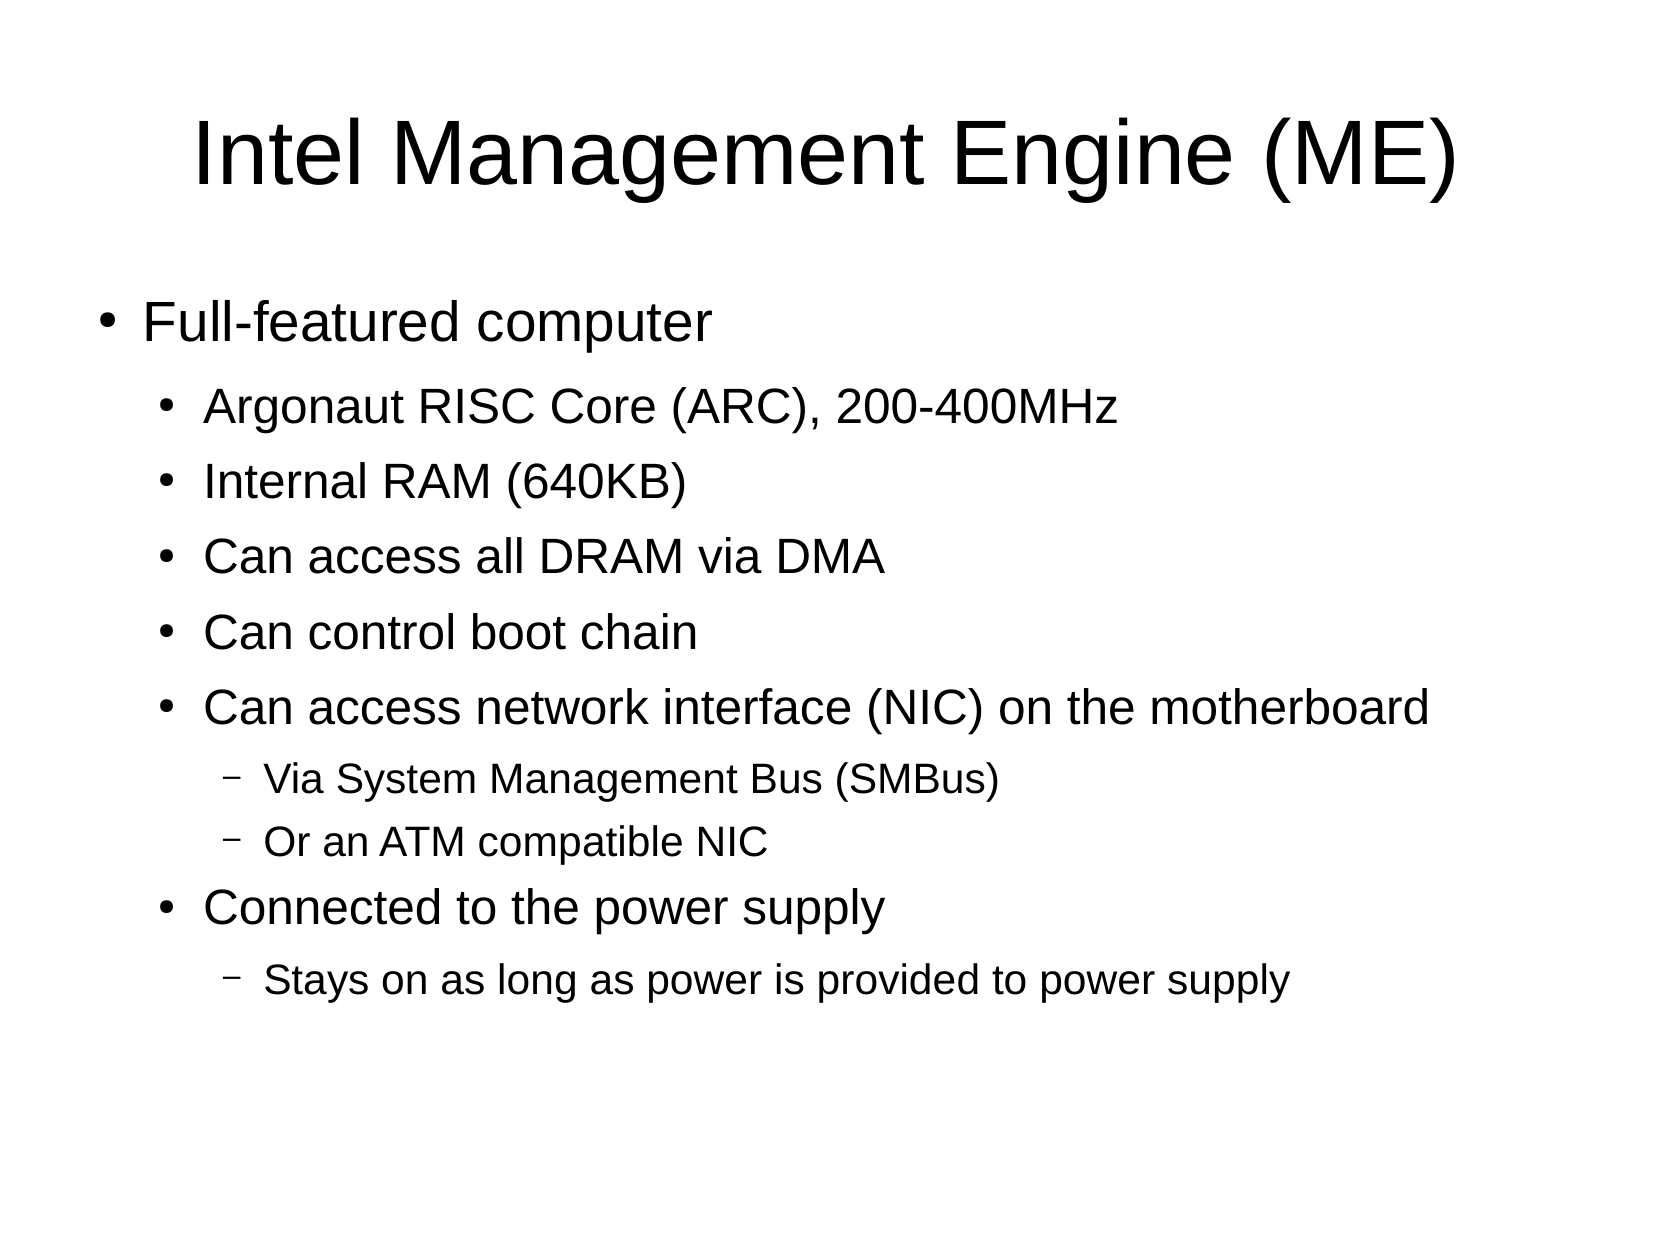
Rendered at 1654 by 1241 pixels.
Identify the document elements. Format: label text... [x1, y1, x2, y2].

list Full-featured computer Argonaut RISC Core (ARC), 200-400MHz Internal RAM (640KB) Can access all DRAM via DMA Can control boot chain Can access network interface (NIC) on the motherboard Via System Management Bus (SMBus) Or an ATM compatible NIC Connected to the power supply Stays on as long as power is provided to power supply [82, 290, 1571, 1010]
title Intel Management Engine (ME) [82, 49, 1571, 257]
